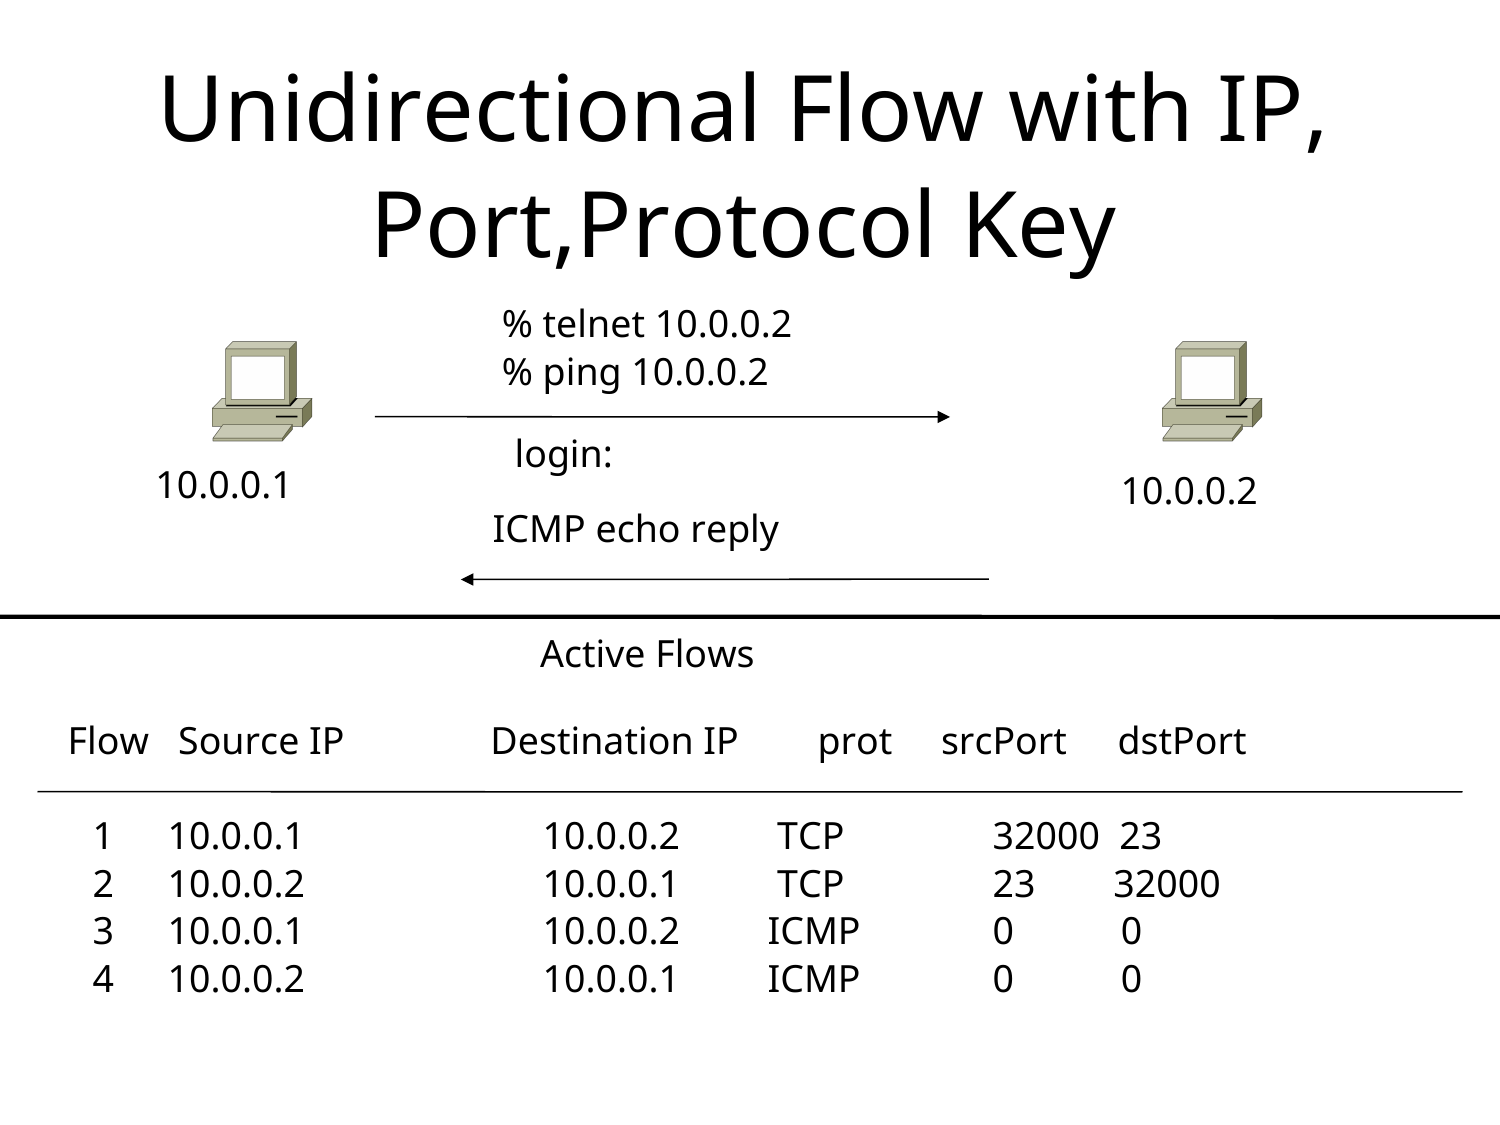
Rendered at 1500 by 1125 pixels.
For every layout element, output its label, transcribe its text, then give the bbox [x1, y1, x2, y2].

text_box ICMP echo reply [487, 504, 888, 565]
text_box Active Flows [525, 629, 762, 677]
picture [1162, 341, 1263, 442]
text_box 10.0.0.1 [150, 460, 300, 509]
picture [212, 341, 313, 442]
text_box Flow Source IP Destination IP prot srcPort dstPort [62, 716, 1463, 778]
text_box 10.0.0.2 [1115, 466, 1265, 515]
title Unidirectional Flow with IP, Port,Protocol Key [112, 4, 1388, 325]
text_box 1 10.0.0.1 10.0.0.2 TCP 32000 23 2 10.0.0.2 10.0.0.1 TCP 23 32000 3 10.0.0.1 10.0.0.2 ICMP 0 0 4 10.0.0.2 10.0.0.1 ICMP 0 0 [87, 812, 1463, 1002]
text_box % telnet 10.0.0.2 % ping 10.0.0.2 [496, 299, 800, 395]
text_box login: [509, 429, 620, 477]
